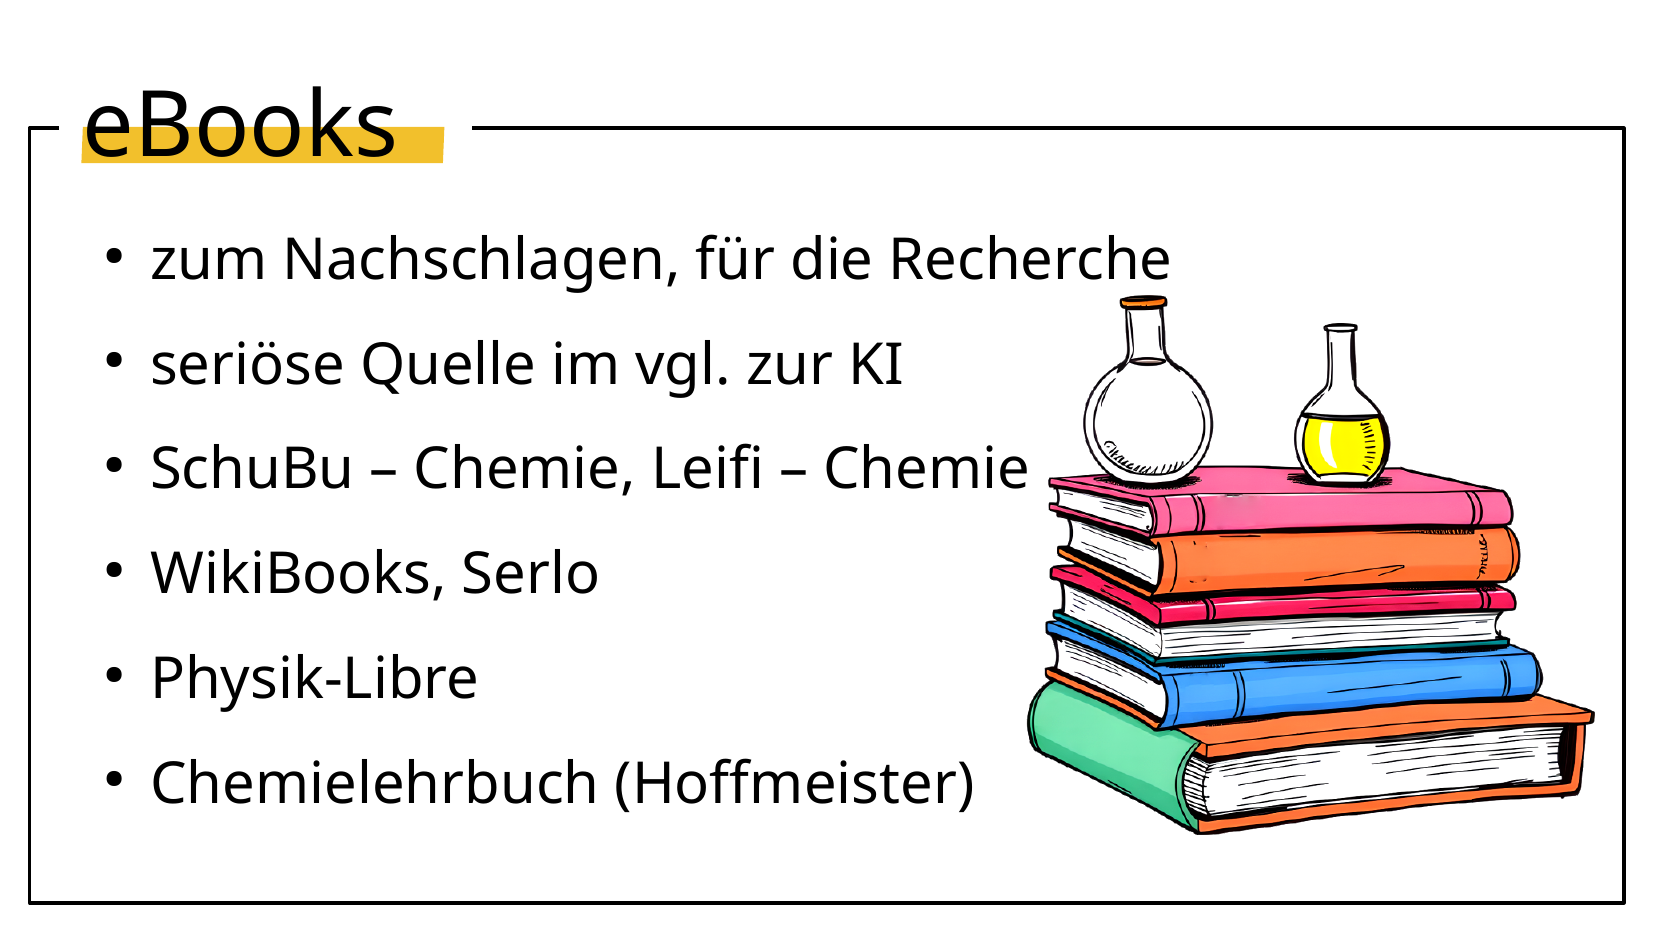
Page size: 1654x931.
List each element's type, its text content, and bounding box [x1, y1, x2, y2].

list zum Nachschlagen, für die Recherche seriöse Quelle im vgl. zur KI SchuBu – Chemie, Leifi – Chemie WikiBooks, Serlo Physik-Libre Chemielehrbuch (Hoffmeister) [88, 217, 1572, 827]
title eBooks [82, 42, 1571, 199]
picture [1026, 295, 1595, 835]
